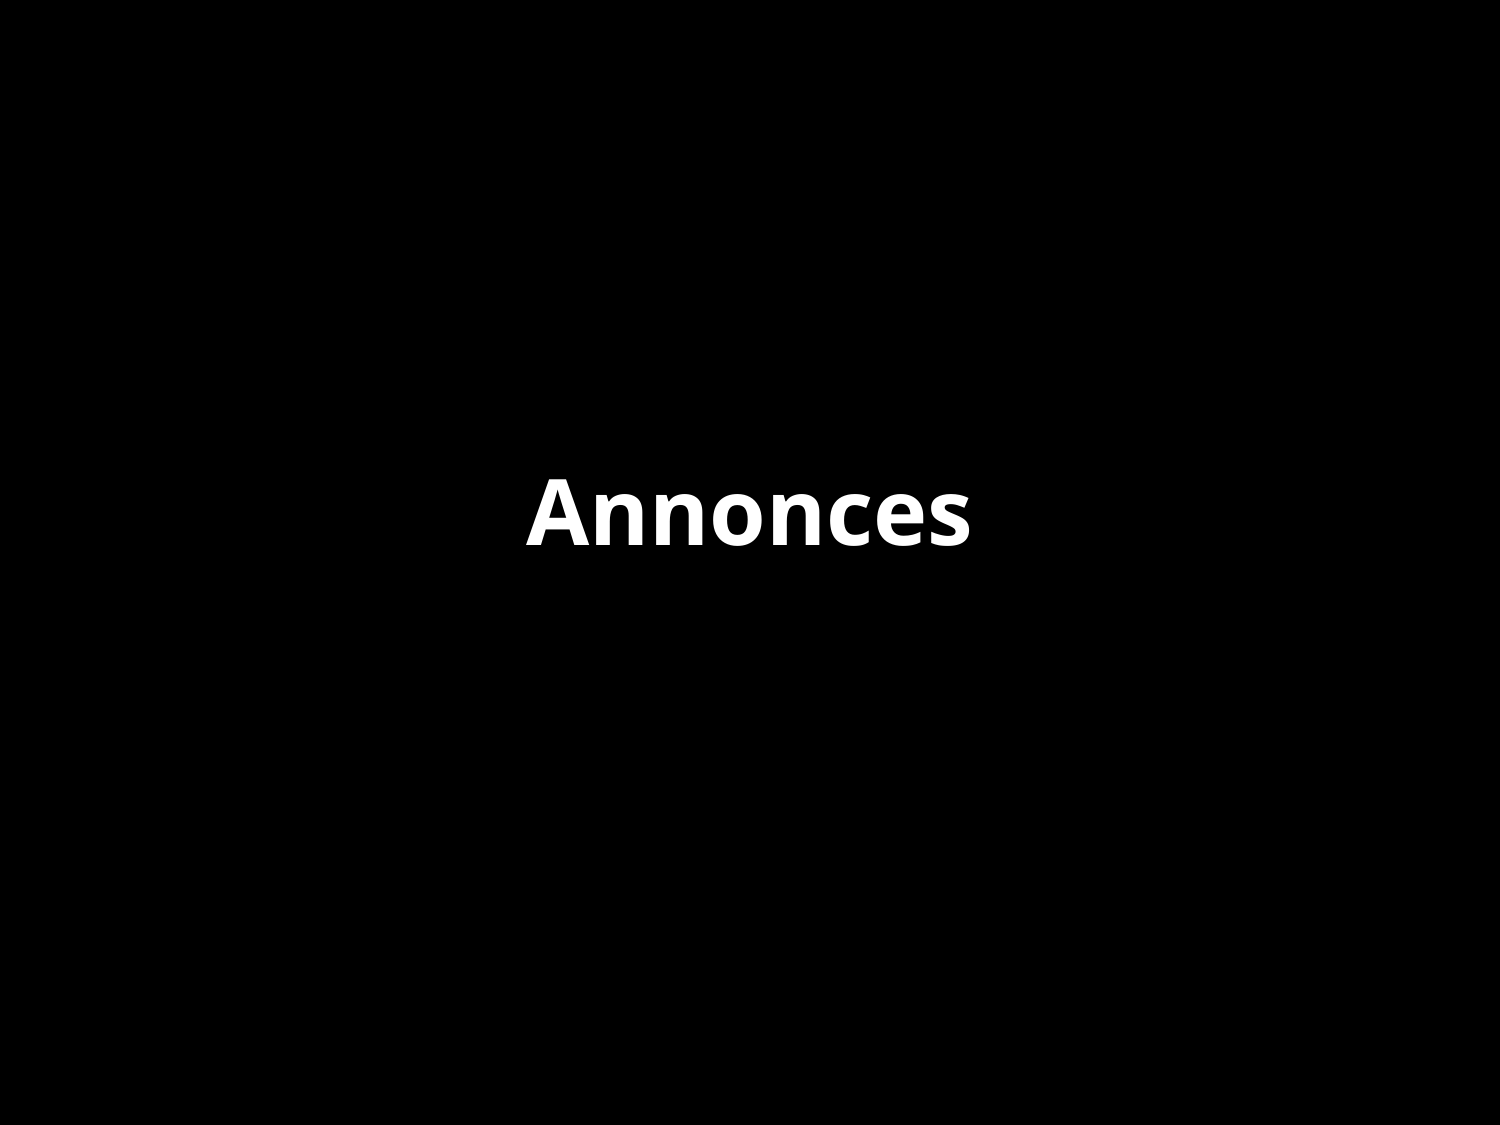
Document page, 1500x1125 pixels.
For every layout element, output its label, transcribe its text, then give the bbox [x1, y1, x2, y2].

text_box Annonces [0, 314, 1500, 839]
